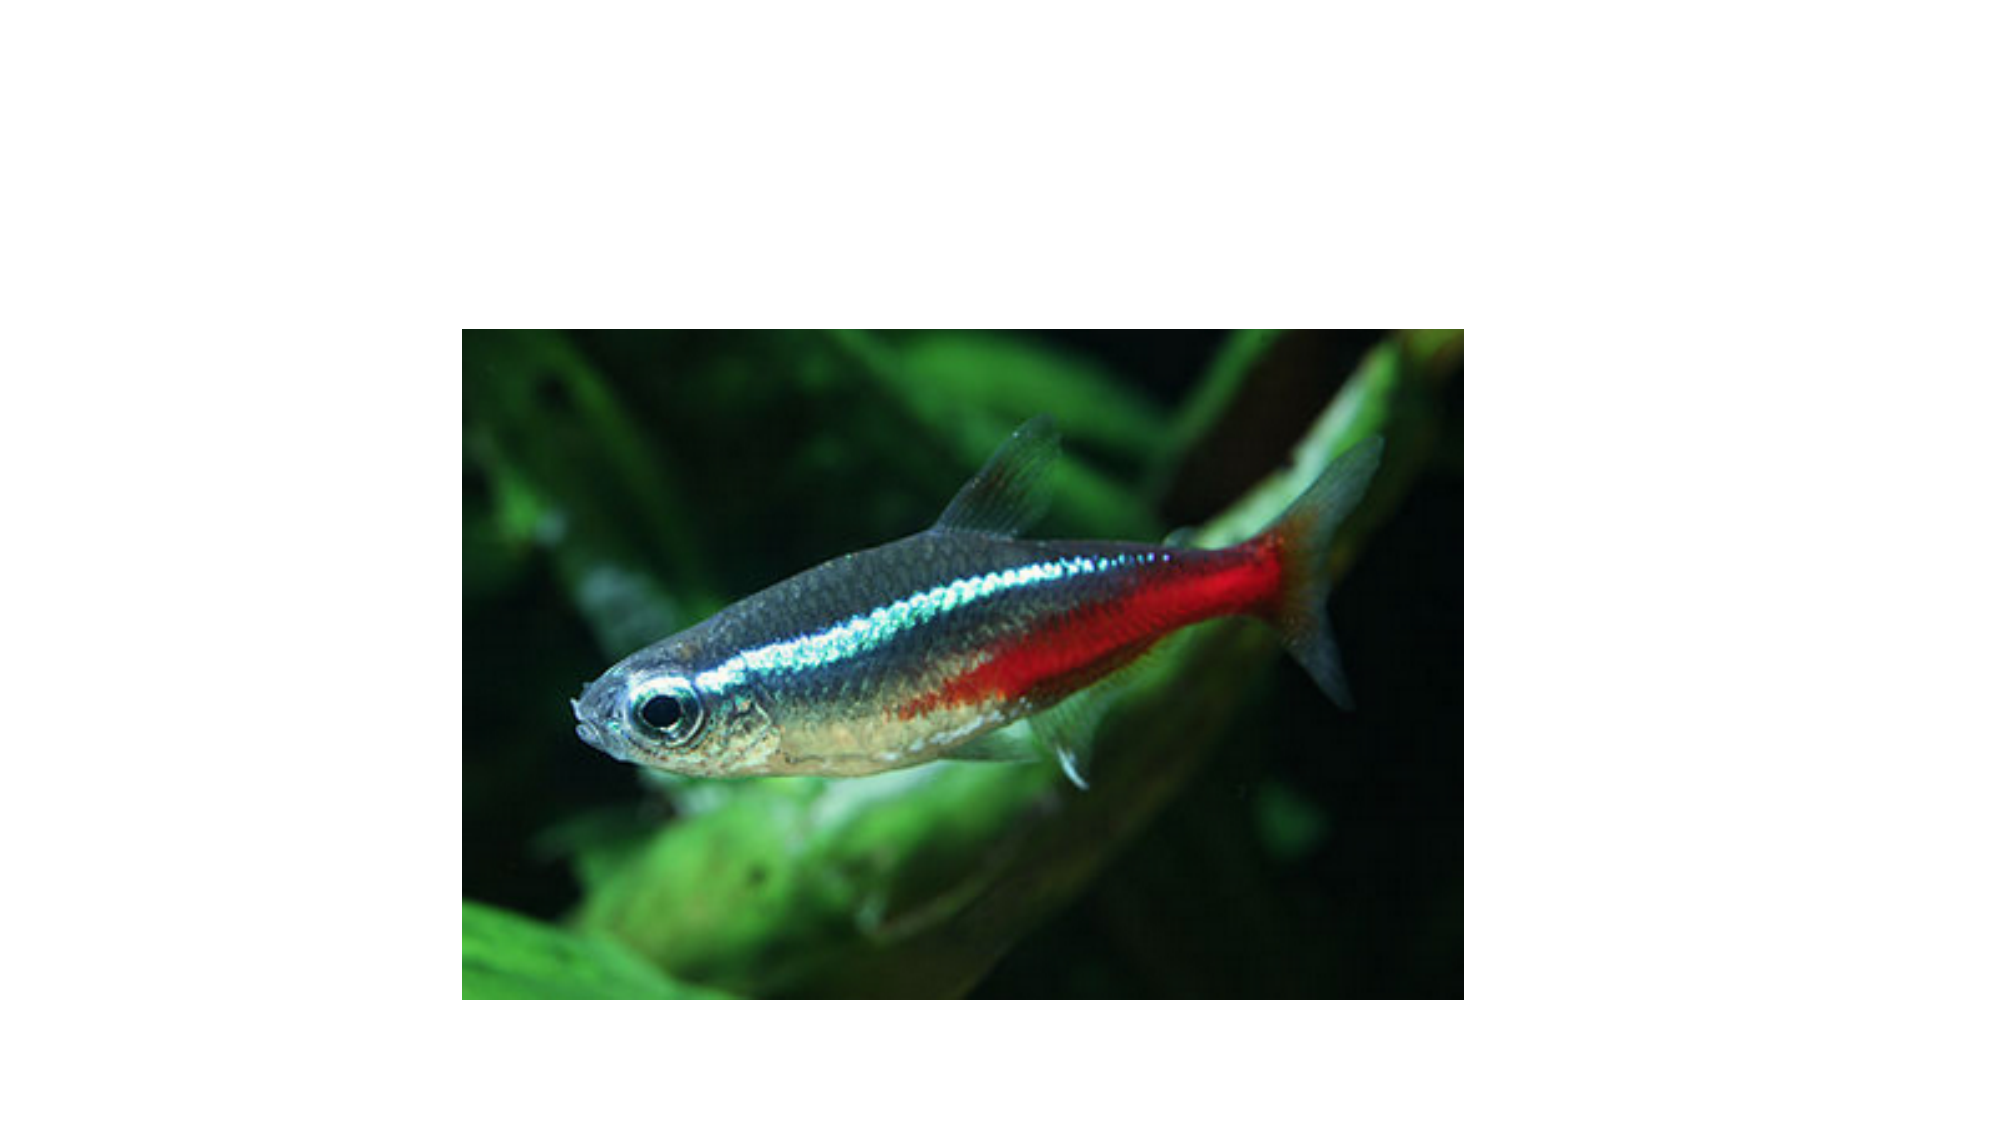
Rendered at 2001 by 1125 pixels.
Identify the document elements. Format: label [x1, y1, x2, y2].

picture [462, 329, 1464, 1000]
